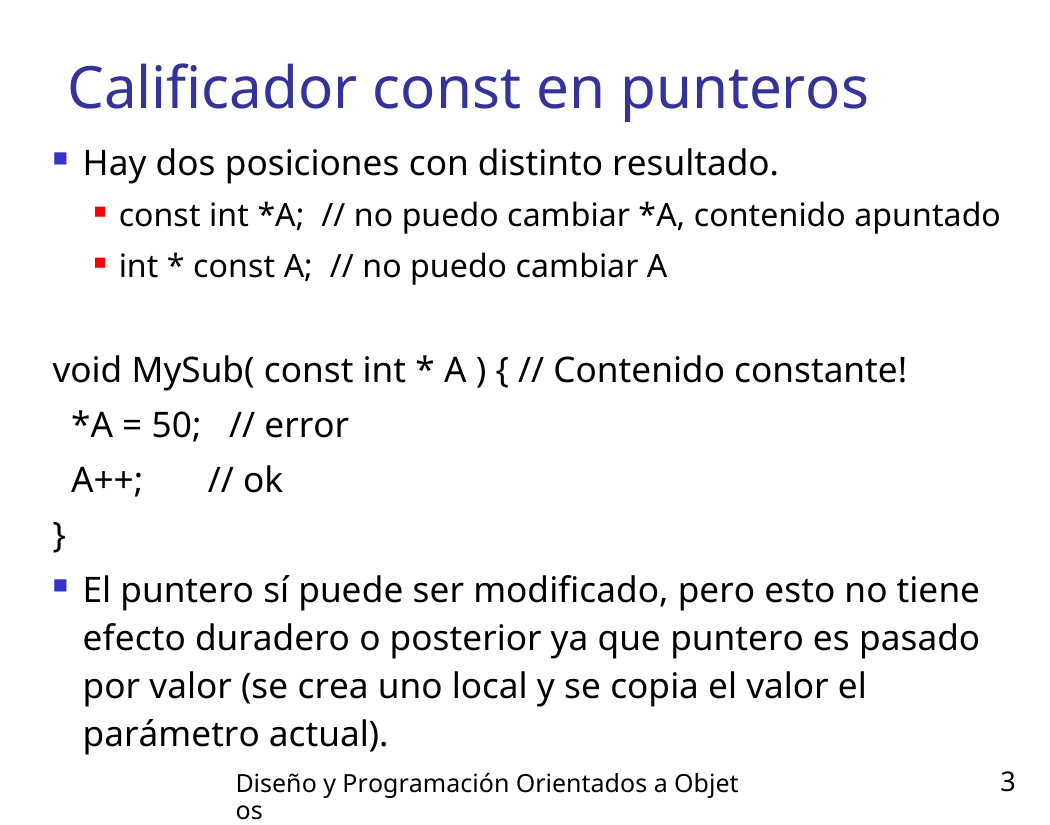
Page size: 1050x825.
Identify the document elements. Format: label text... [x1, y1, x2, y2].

list Hay dos posiciones con distinto resultado. const int *A; // no puedo cambiar *A, contenido apuntado int * const A; // no puedo cambiar A void MySub( const int * A ) { // Contenido constante! *A = 50; // error A++; // ok } El puntero sí puede ser modificado, pero esto no tiene efecto duradero o posterior ya que puntero es pasado por valor (se crea uno local y se copia el valor el parámetro actual). [52, 137, 1024, 770]
title Calificador const en punteros [52, 3, 1026, 134]
